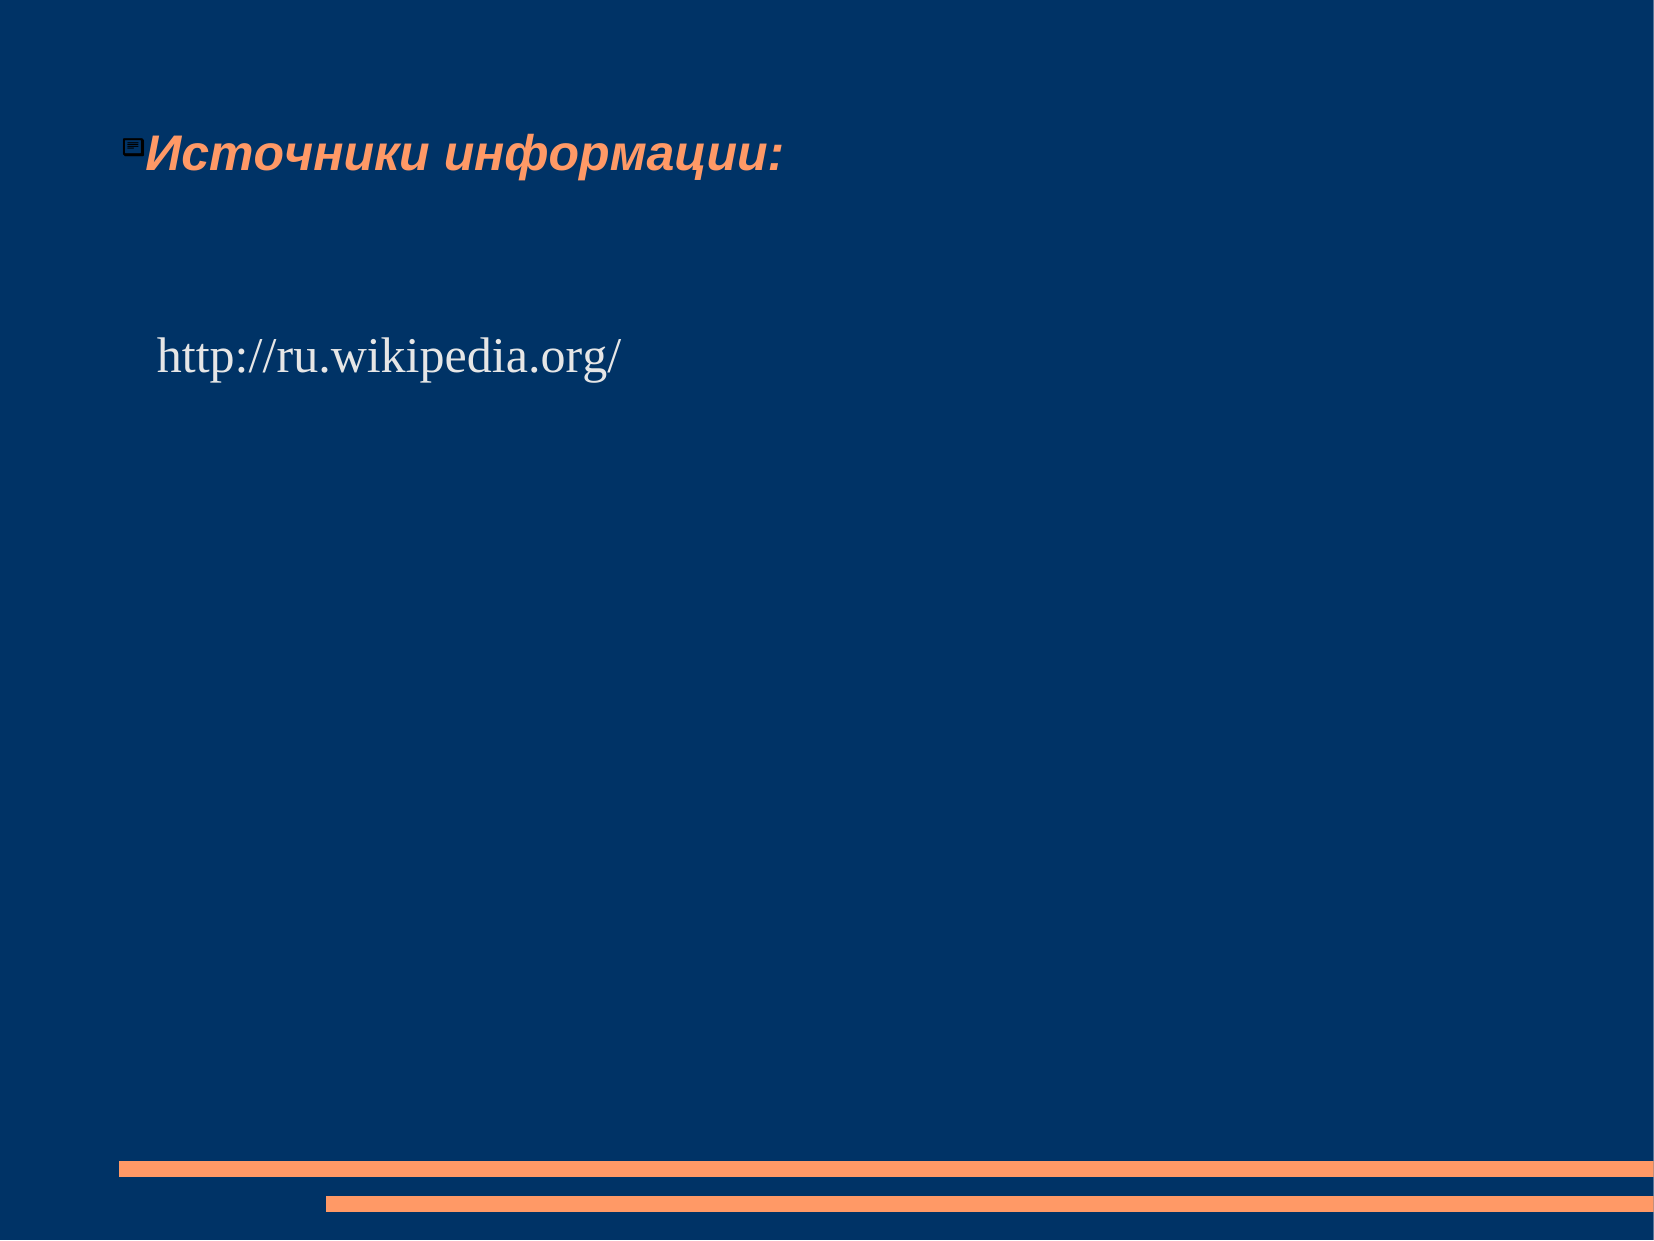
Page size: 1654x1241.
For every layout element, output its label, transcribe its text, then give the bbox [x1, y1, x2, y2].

list http://ru.wikipedia.org/ [121, 322, 1561, 1132]
title Источники информации: [121, 46, 1534, 254]
